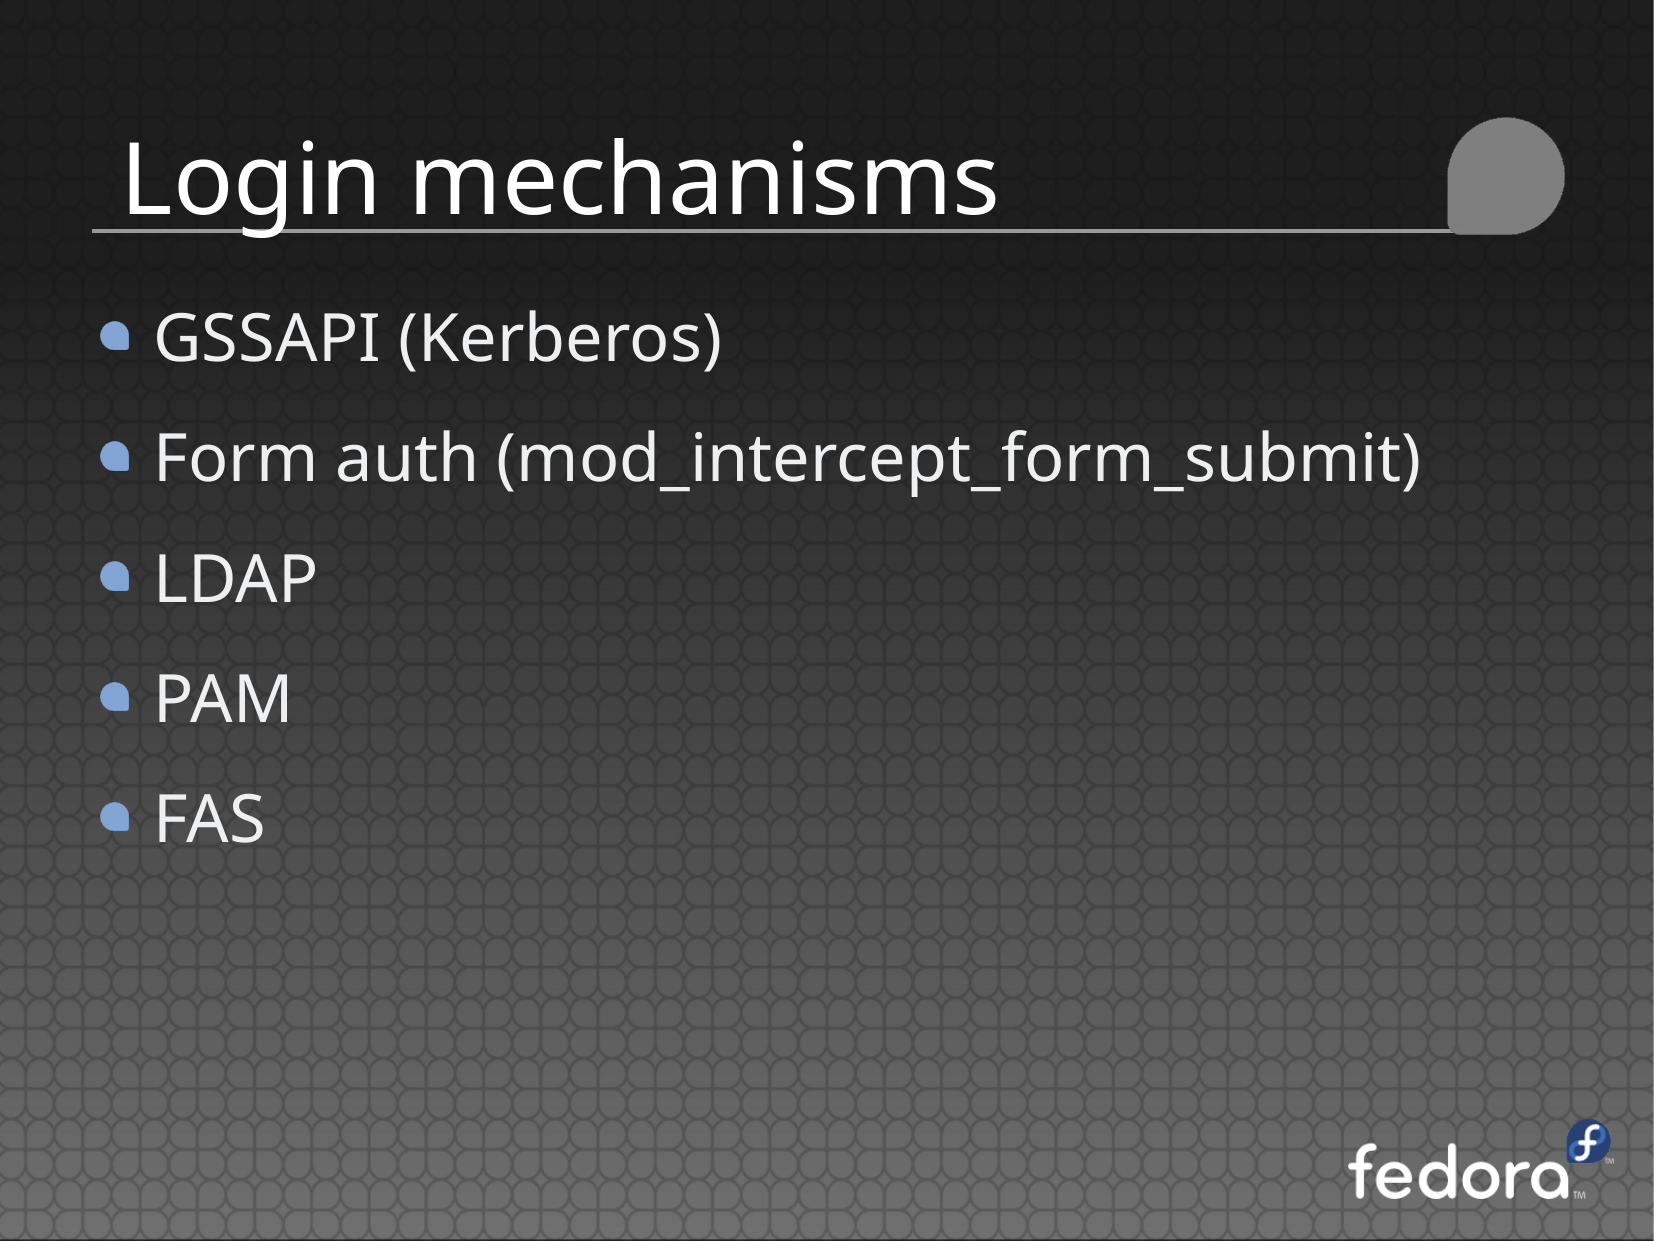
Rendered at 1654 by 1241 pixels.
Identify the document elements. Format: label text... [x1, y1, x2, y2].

picture [0, 0, 1654, 1241]
list GSSAPI (Kerberos) Form auth (mod_intercept_form_submit) LDAP PAM FAS [82, 290, 1571, 1094]
title Login mechanisms [94, 100, 1426, 251]
